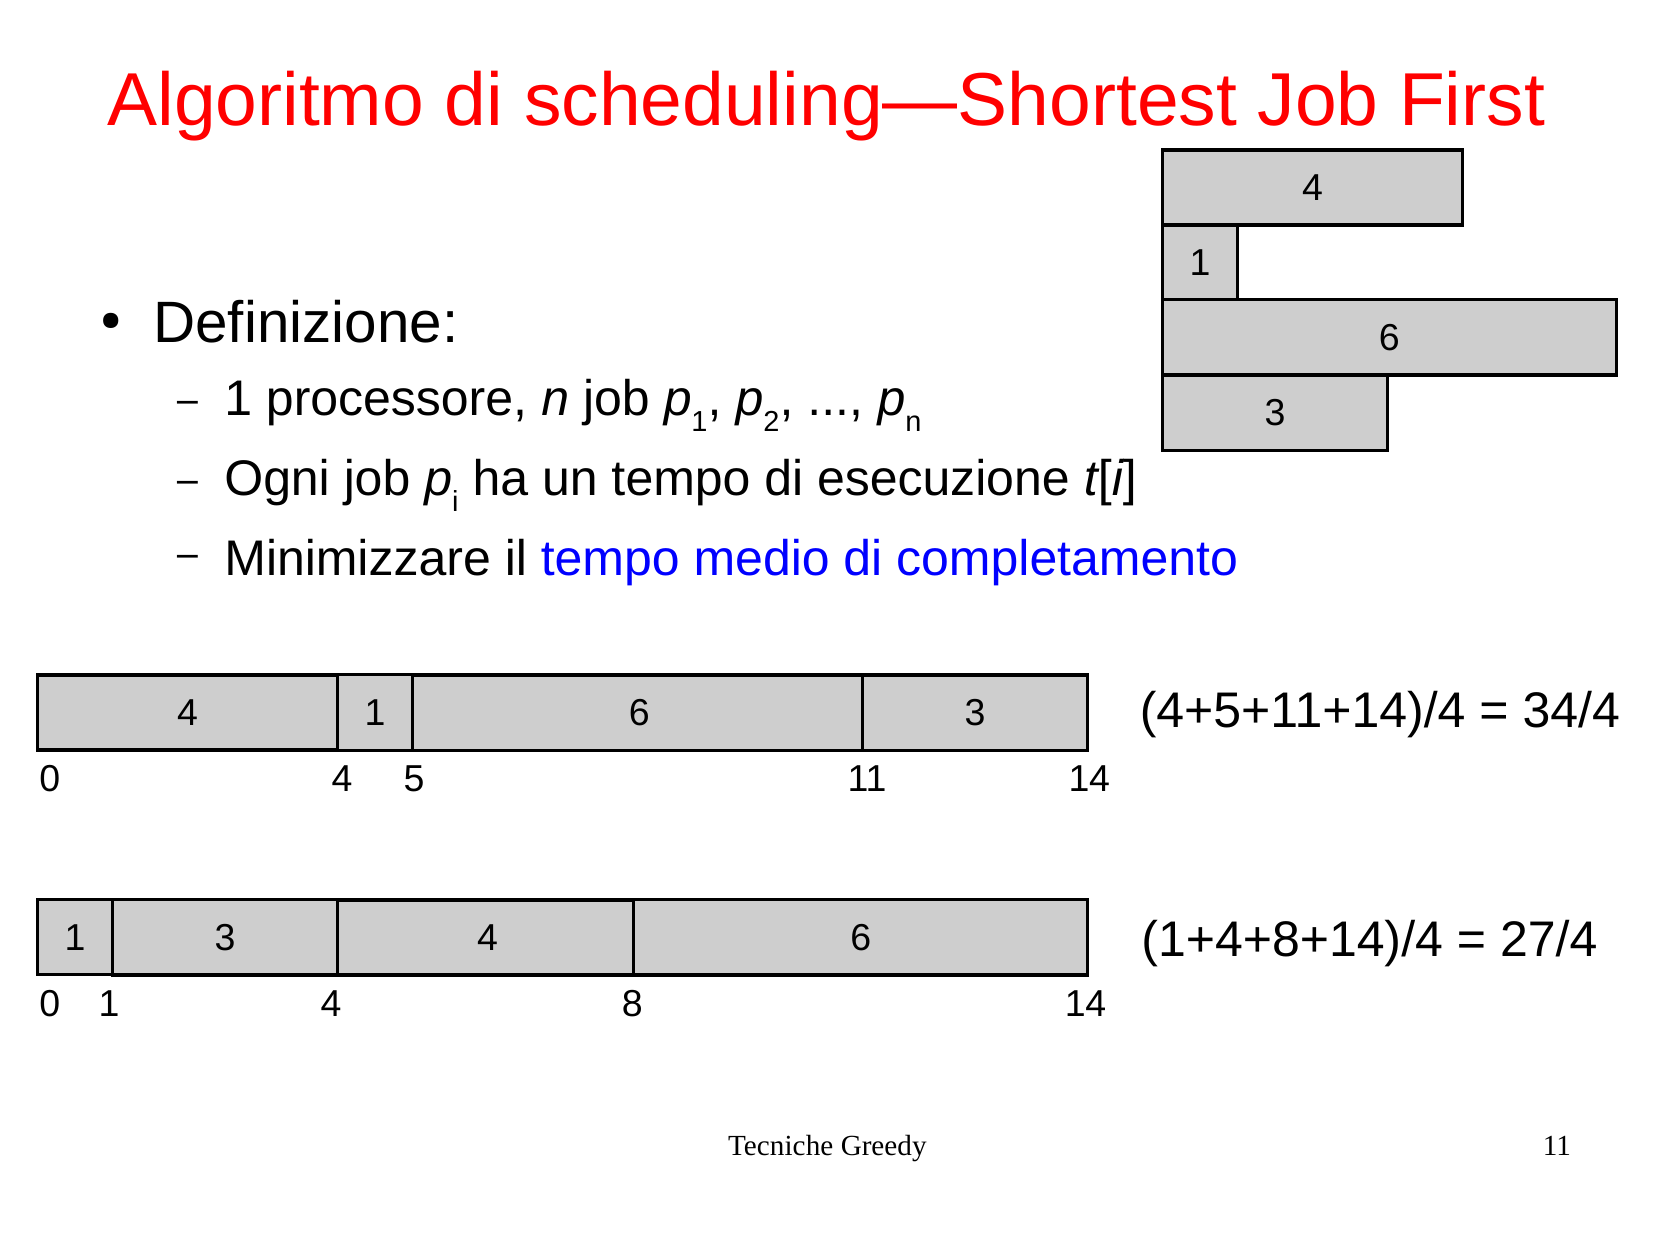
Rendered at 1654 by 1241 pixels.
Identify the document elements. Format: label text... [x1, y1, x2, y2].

text_box 6 [1571, 299, 1617, 376]
text_box 4 [1162, 150, 1463, 226]
text_box 4 [305, 975, 357, 1032]
title Algoritmo di scheduling—Shortest Job First [82, 49, 1571, 151]
text_box 4 [37, 675, 337, 751]
text_box 14 [1053, 750, 1126, 807]
text_box 6 [412, 675, 862, 751]
text_box 8 [607, 975, 658, 1032]
text_box 1 [37, 899, 112, 975]
text_box 0 [24, 750, 76, 807]
text_box 3 [112, 899, 338, 976]
text_box (4+5+11+14)/4 = 34/4 [1571, 674, 1636, 747]
text_box 0 [24, 975, 76, 1032]
text_box 6 [633, 899, 1088, 976]
list Definizione: 1 processore, n job p1, p2, ..., pn Ogni job pi ha un tempo di esecuzione t[i] Minimizzare il tempo medio di completamento [82, 290, 1571, 1109]
text_box 3 [862, 675, 1088, 751]
text_box 1 [337, 674, 413, 751]
text_box 4 [316, 750, 364, 807]
text_box 4 [337, 900, 633, 976]
text_box 11 [832, 750, 902, 807]
text_box 5 [388, 750, 440, 807]
text_box 14 [1050, 975, 1122, 1032]
text_box (1+4+8+14)/4 = 27/4 [1571, 903, 1613, 976]
text_box 1 [83, 975, 135, 1032]
text_box 1 [1162, 226, 1238, 290]
